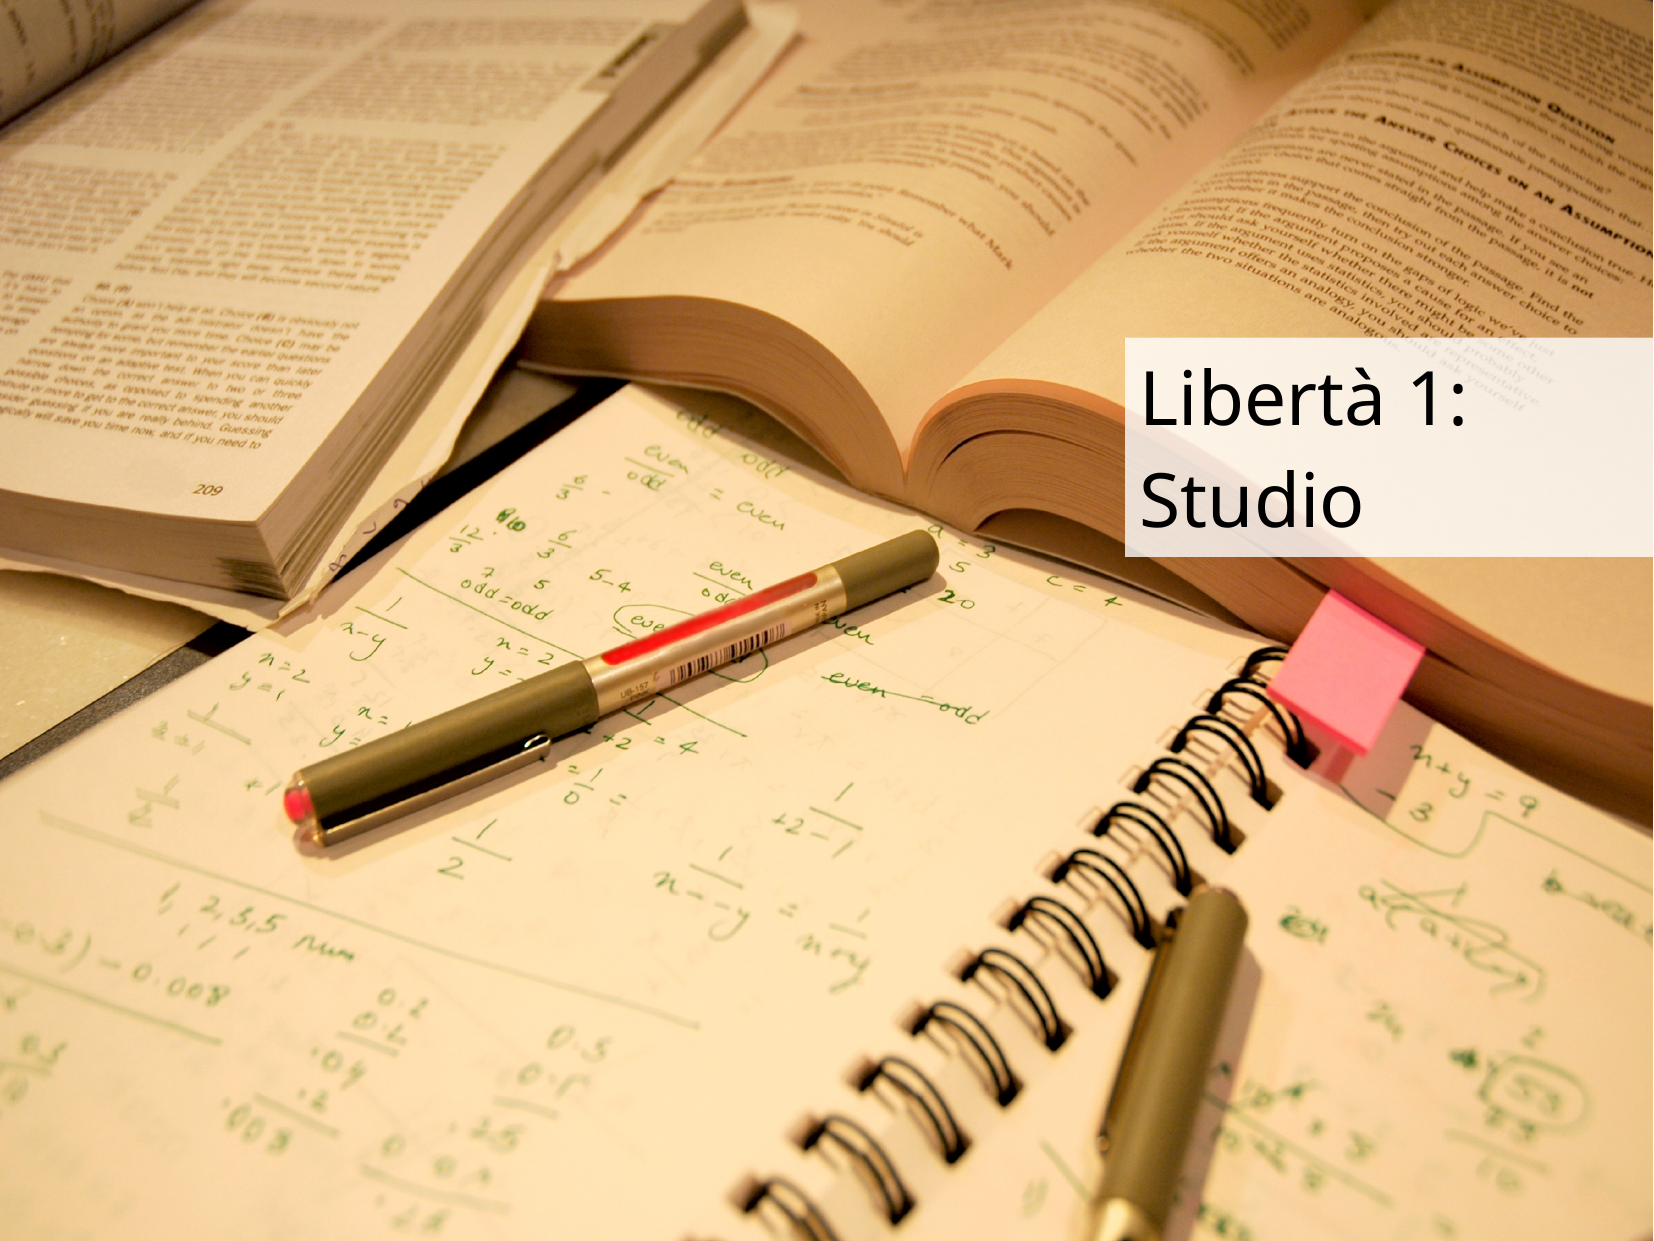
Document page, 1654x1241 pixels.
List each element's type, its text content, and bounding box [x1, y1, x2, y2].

text_box Libertà 1: Studio [1125, 337, 1653, 343]
picture [0, 0, 1653, 1241]
